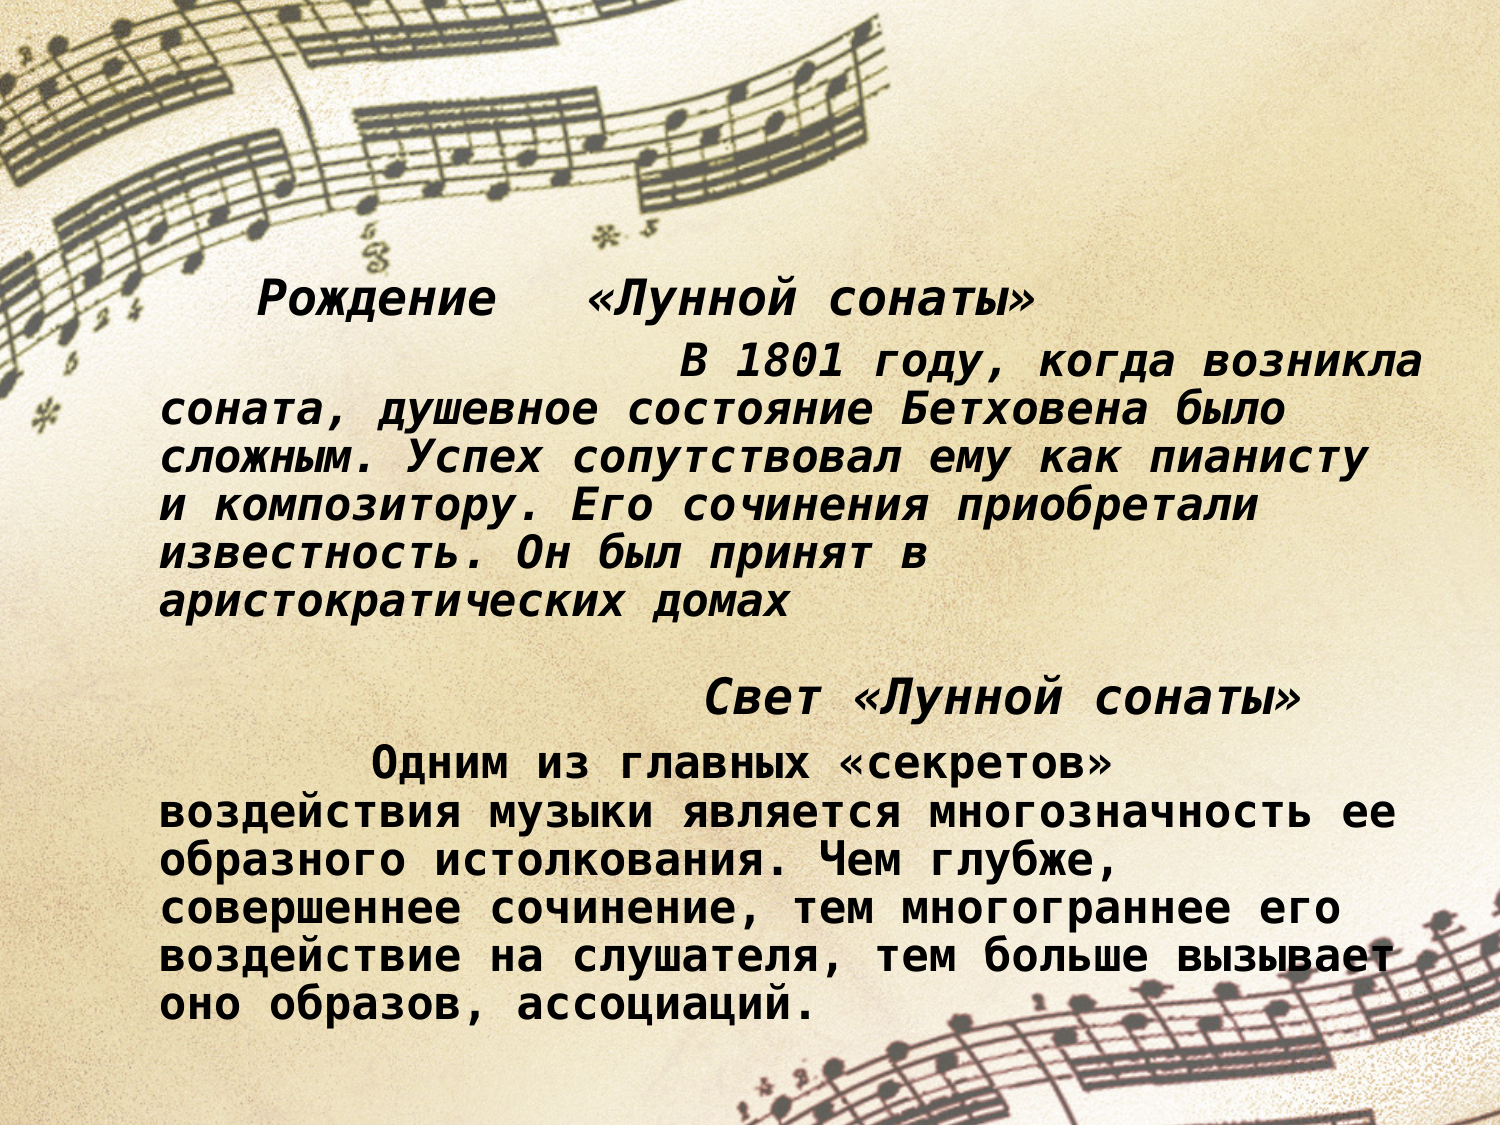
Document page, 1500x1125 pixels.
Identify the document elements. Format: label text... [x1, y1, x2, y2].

list Рождение «Лунной сонаты» В 1801 году, когда возникла соната, душевное состояние Бетховена было сложным. Успех сопутствовал ему как пианисту и композитору. Его сочинения приобретали известность. Он был принят в аристократических домах Свет «Лунной сонаты» Одним из главных «секретов» воздействия музыки является многозначность ее образного истолкования. Чем глубже, совершеннее сочинение, тем многограннее его воздействие на слушателя, тем больше вызывает оно образов, ассоциаций. [88, 265, 1439, 1075]
picture [0, 0, 1500, 1125]
